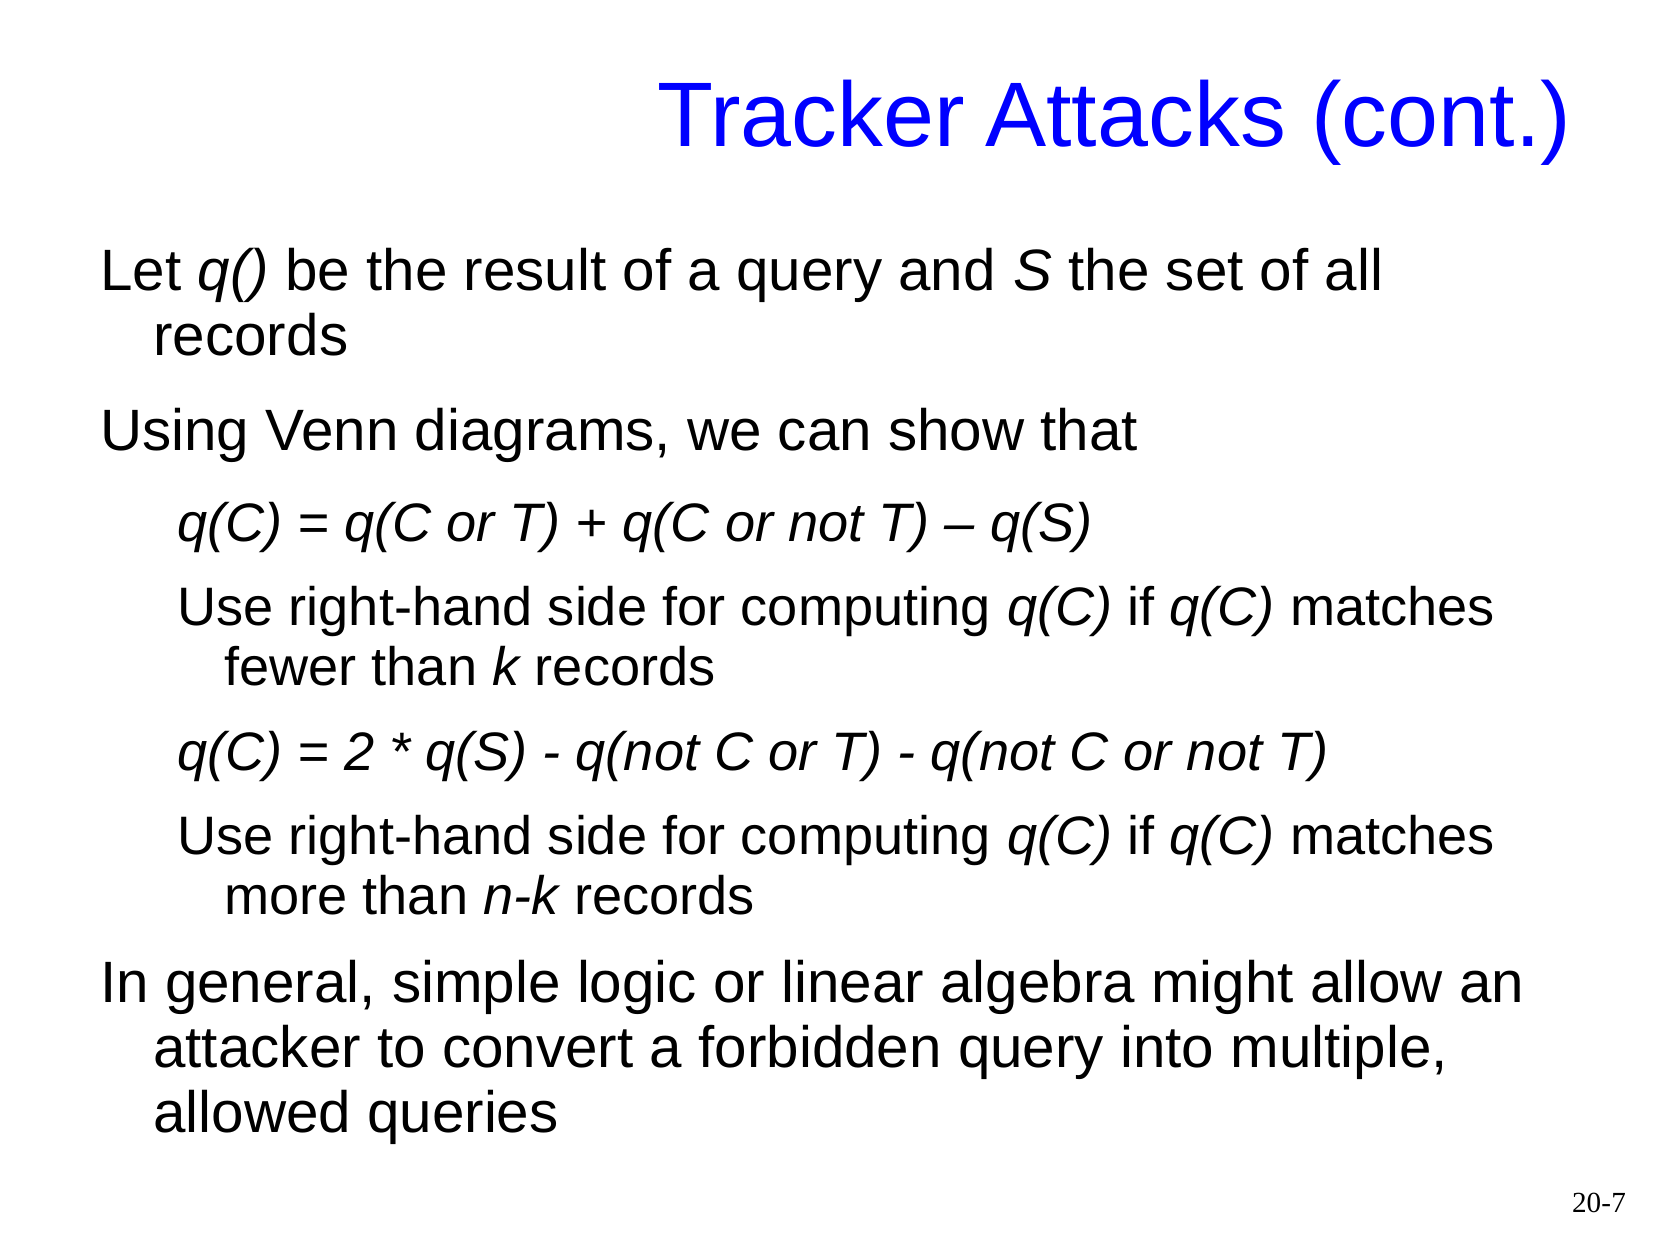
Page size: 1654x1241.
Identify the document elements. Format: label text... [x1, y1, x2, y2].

list Let q() be the result of a query and S the set of all records Using Venn diagrams, we can show that q(C) = q(C or T) + q(C or not T) – q(S) Use right-hand side for computing q(C) if q(C) matches fewer than k records q(C) = 2 * q(S) - q(not C or T) - q(not C or not T) Use right-hand side for computing q(C) if q(C) matches more than n-k records In general, simple logic or linear algebra might allow an attacker to convert a forbidden query into multiple, allowed queries [82, 237, 1571, 1170]
title Tracker Attacks (cont.) [84, 11, 1573, 218]
